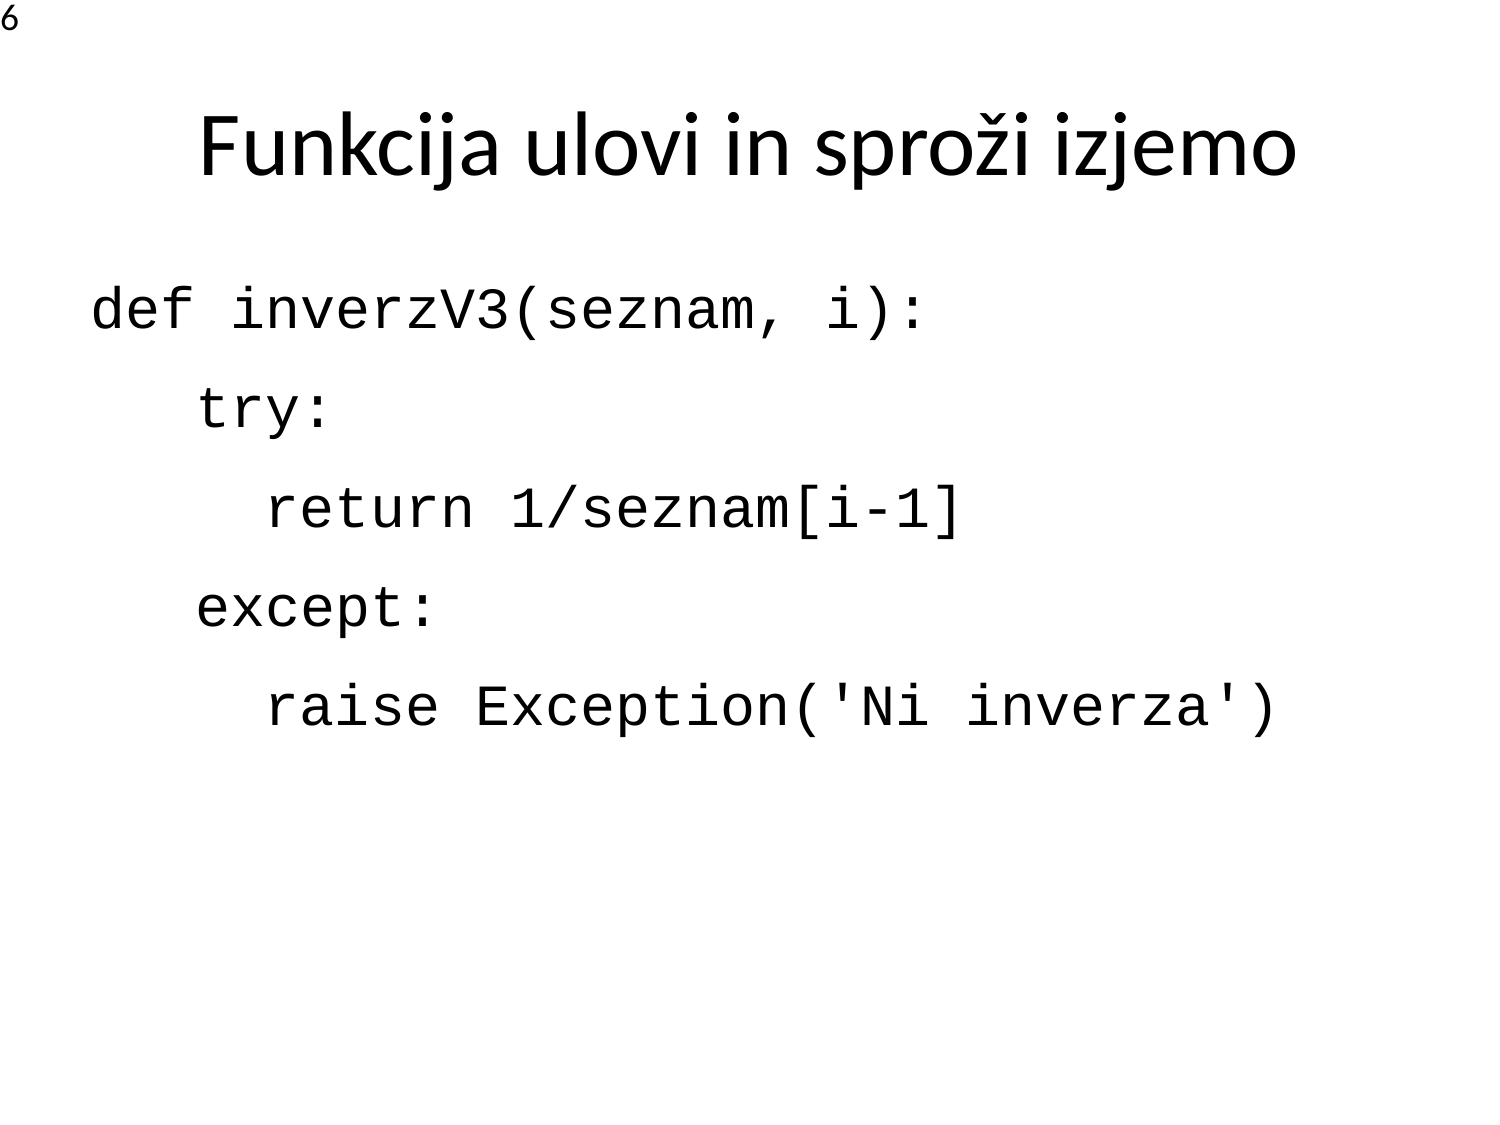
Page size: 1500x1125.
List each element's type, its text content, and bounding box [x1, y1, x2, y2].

title Funkcija ulovi in sproži izjemo [75, 45, 1425, 233]
list def inverzV3(seznam, i): try: return 1/seznam[i-1] except: raise Exception('Ni inverza') [75, 262, 1425, 1005]
